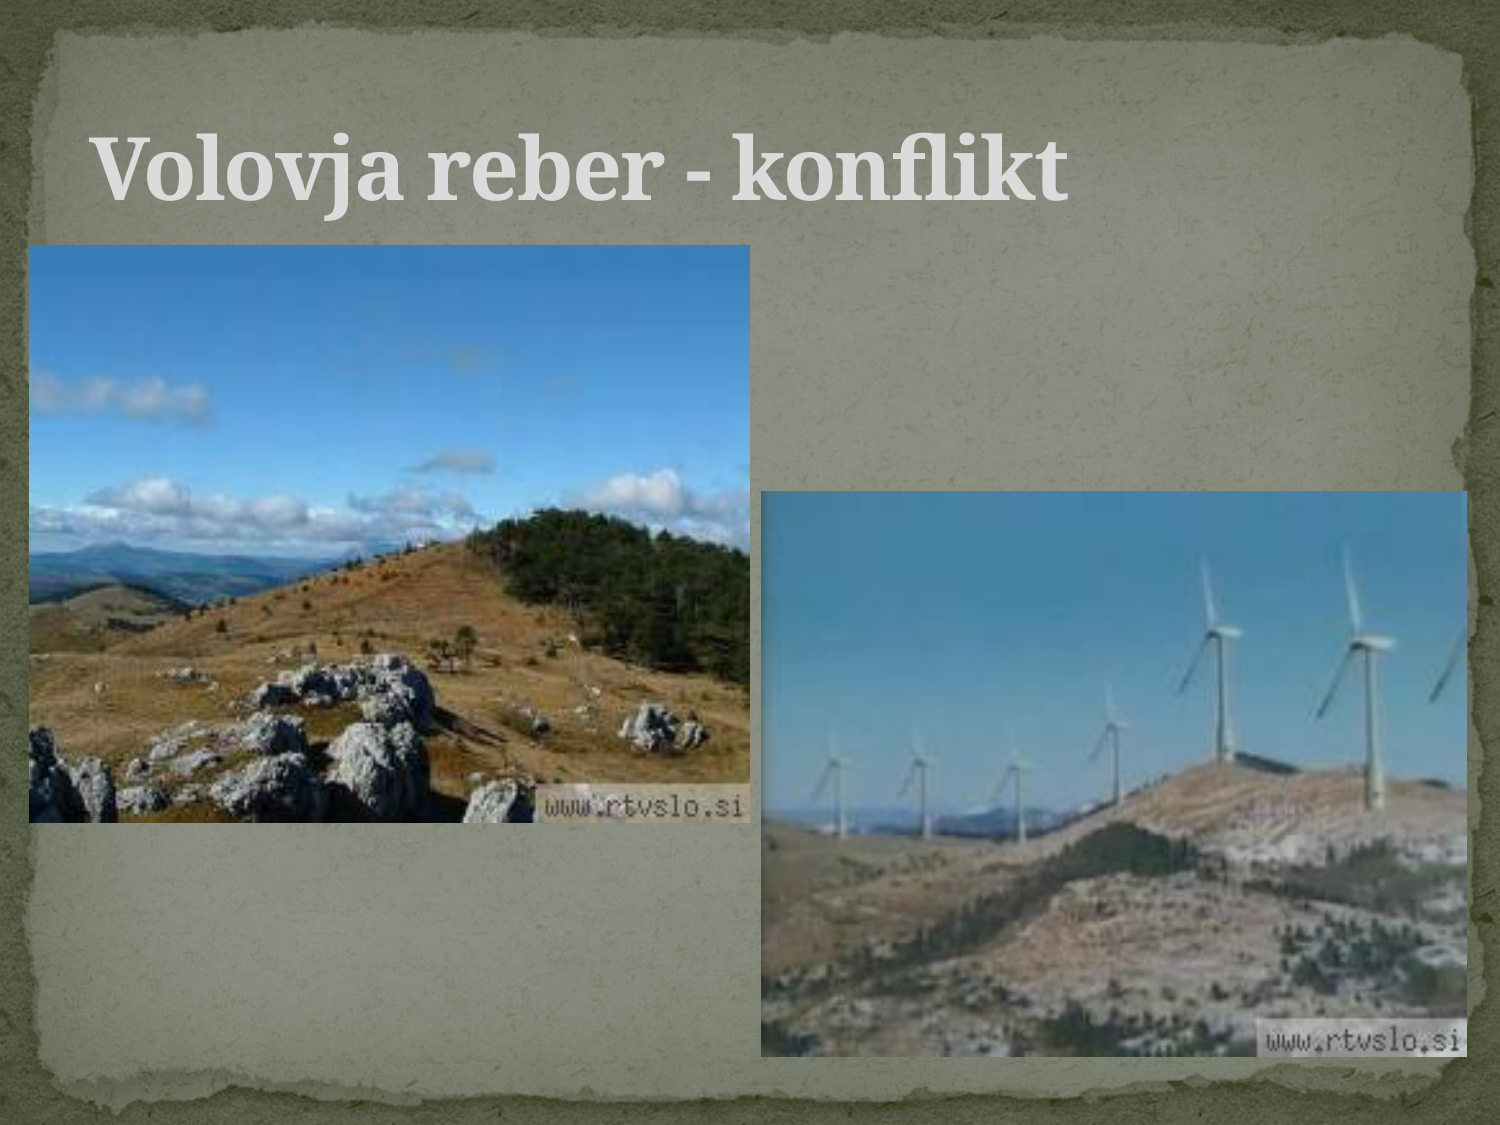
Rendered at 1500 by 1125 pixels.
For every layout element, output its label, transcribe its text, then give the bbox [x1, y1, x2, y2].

picture [0, 0, 1500, 1125]
title Volovja reber - konflikt [75, 24, 1425, 225]
